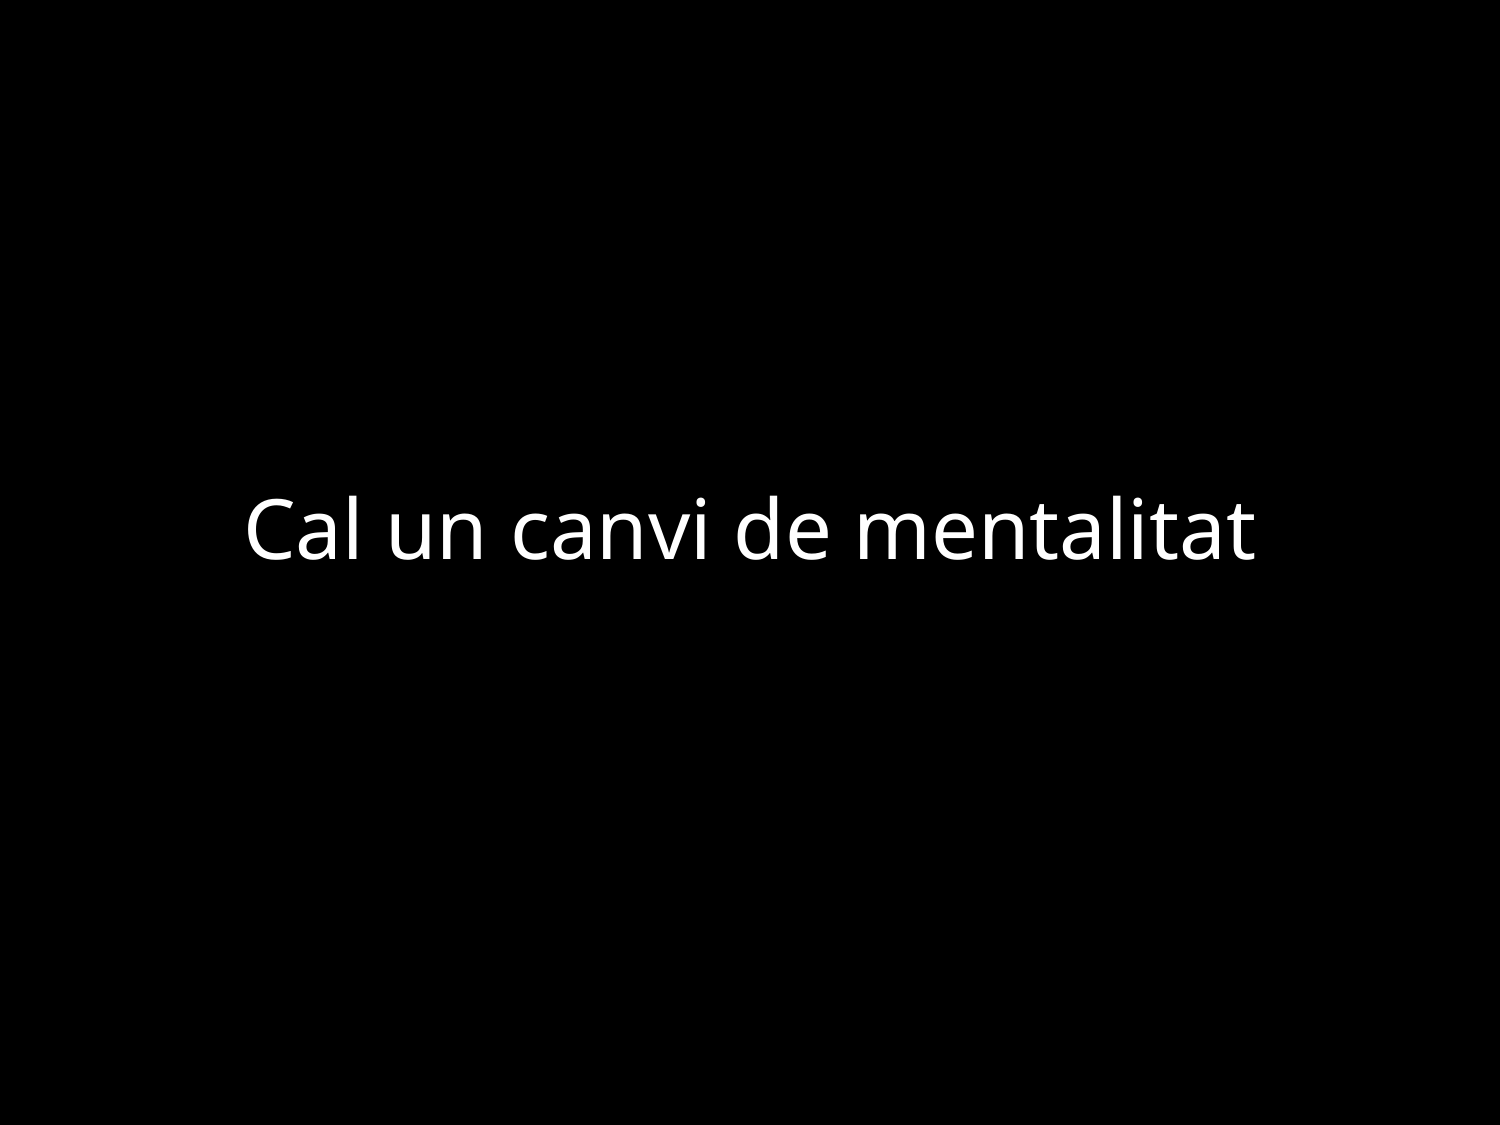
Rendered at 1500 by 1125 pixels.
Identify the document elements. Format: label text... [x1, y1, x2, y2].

title Cal un canvi de mentalitat [112, 349, 1388, 591]
